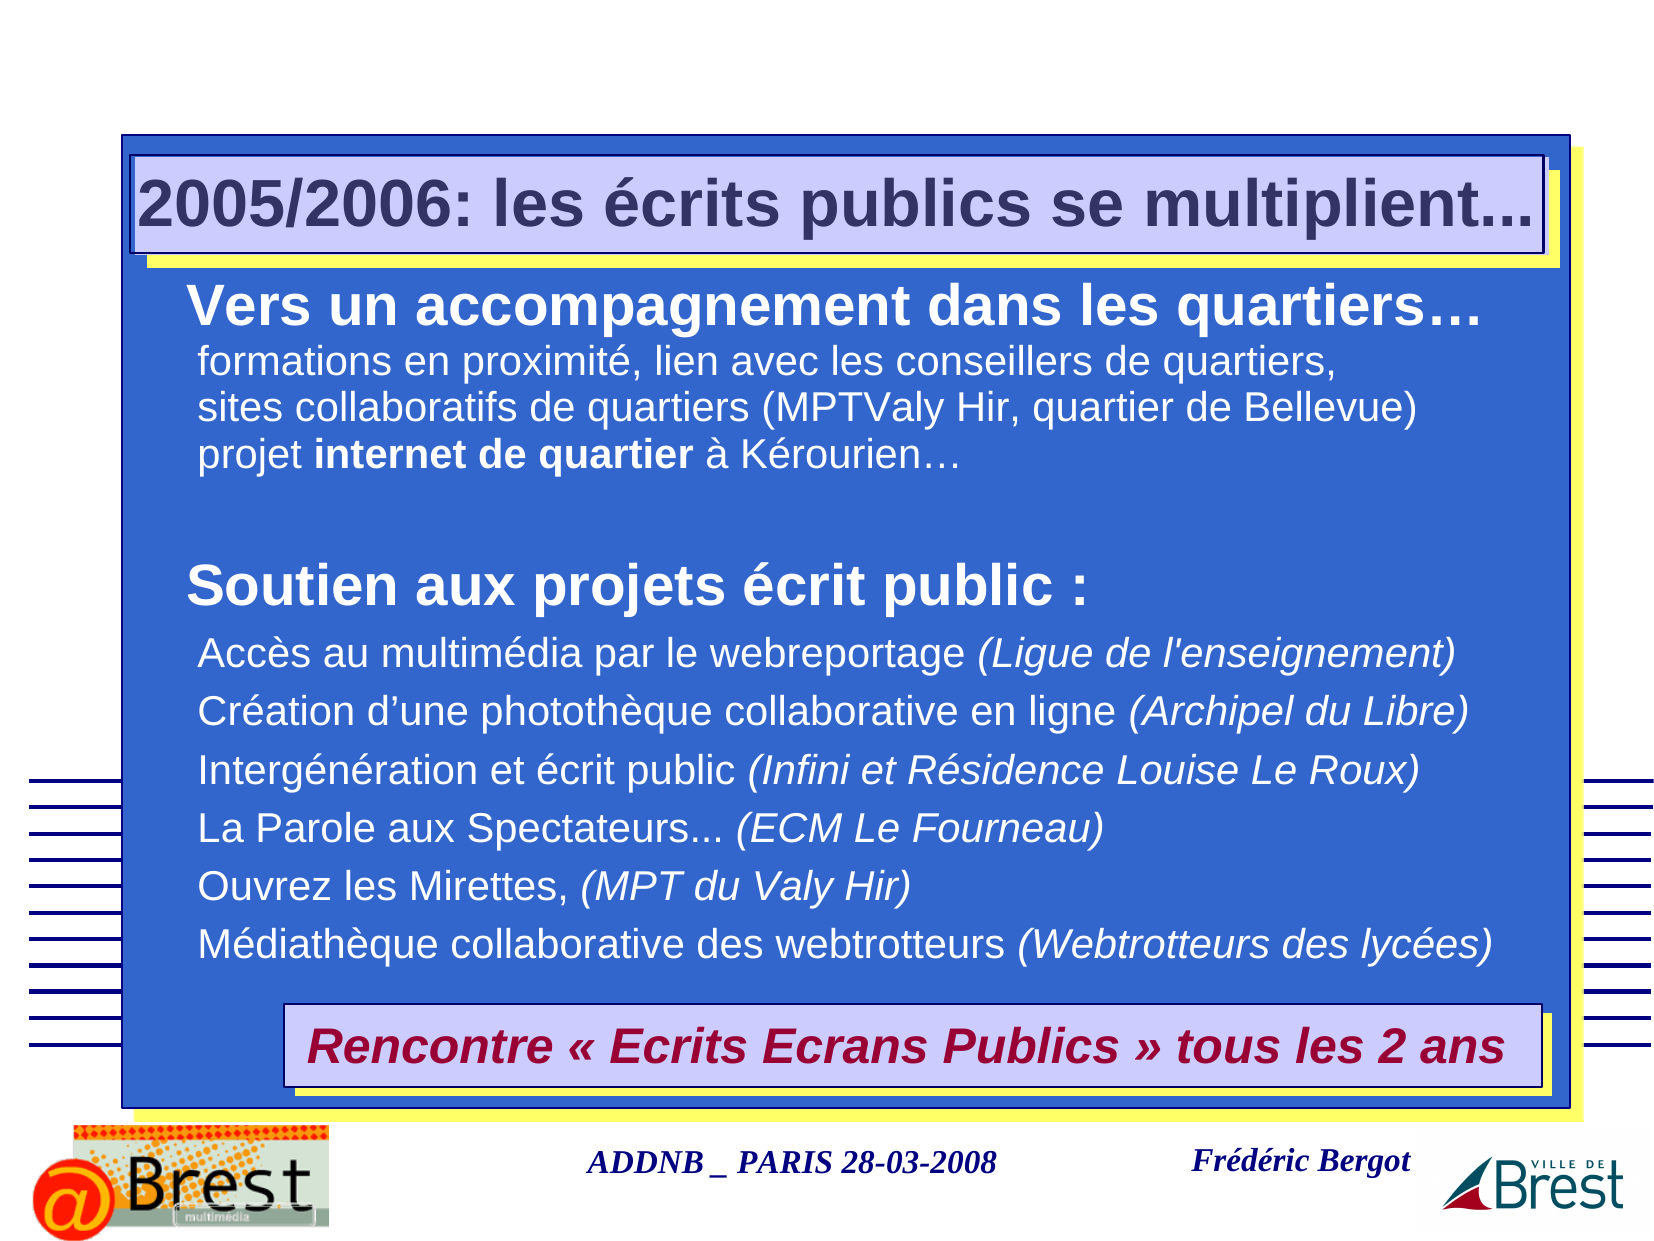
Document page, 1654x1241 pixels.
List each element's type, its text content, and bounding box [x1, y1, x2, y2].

text_box [284, 1004, 1552, 1096]
picture [1414, 1128, 1651, 1238]
text_box [135, 157, 1560, 268]
text_box Vers un accompagnement dans les quartiers… formations en proximité, lien avec les conseillers de quartiers, sites collaboratifs de quartiers (MPTValy Hir, quartier de Bellevue) projet internet de quartier à Kérourien… Soutien aux projets écrit public : Accès au multimédia par le webreportage (Ligue de l'enseignement) Création d’une photothèque collaborative en ligne (Archipel du Libre) Intergénération et écrit public (Infini et Résidence Louise Le Roux) La Parole aux Spectateurs... (ECM Le Fourneau) Ouvrez les Mirettes, (MPT du Valy Hir) Médiathèque collaborative des webtrotteurs (Webtrotteurs des lycées) [186, 272, 1582, 1054]
text_box Rencontre « Ecrits Ecrans Publics » tous les 2 ans [306, 1018, 1616, 1086]
text_box 2005/2006: les écrits publics se multiplient... [137, 165, 1624, 246]
picture [28, 1125, 329, 1241]
